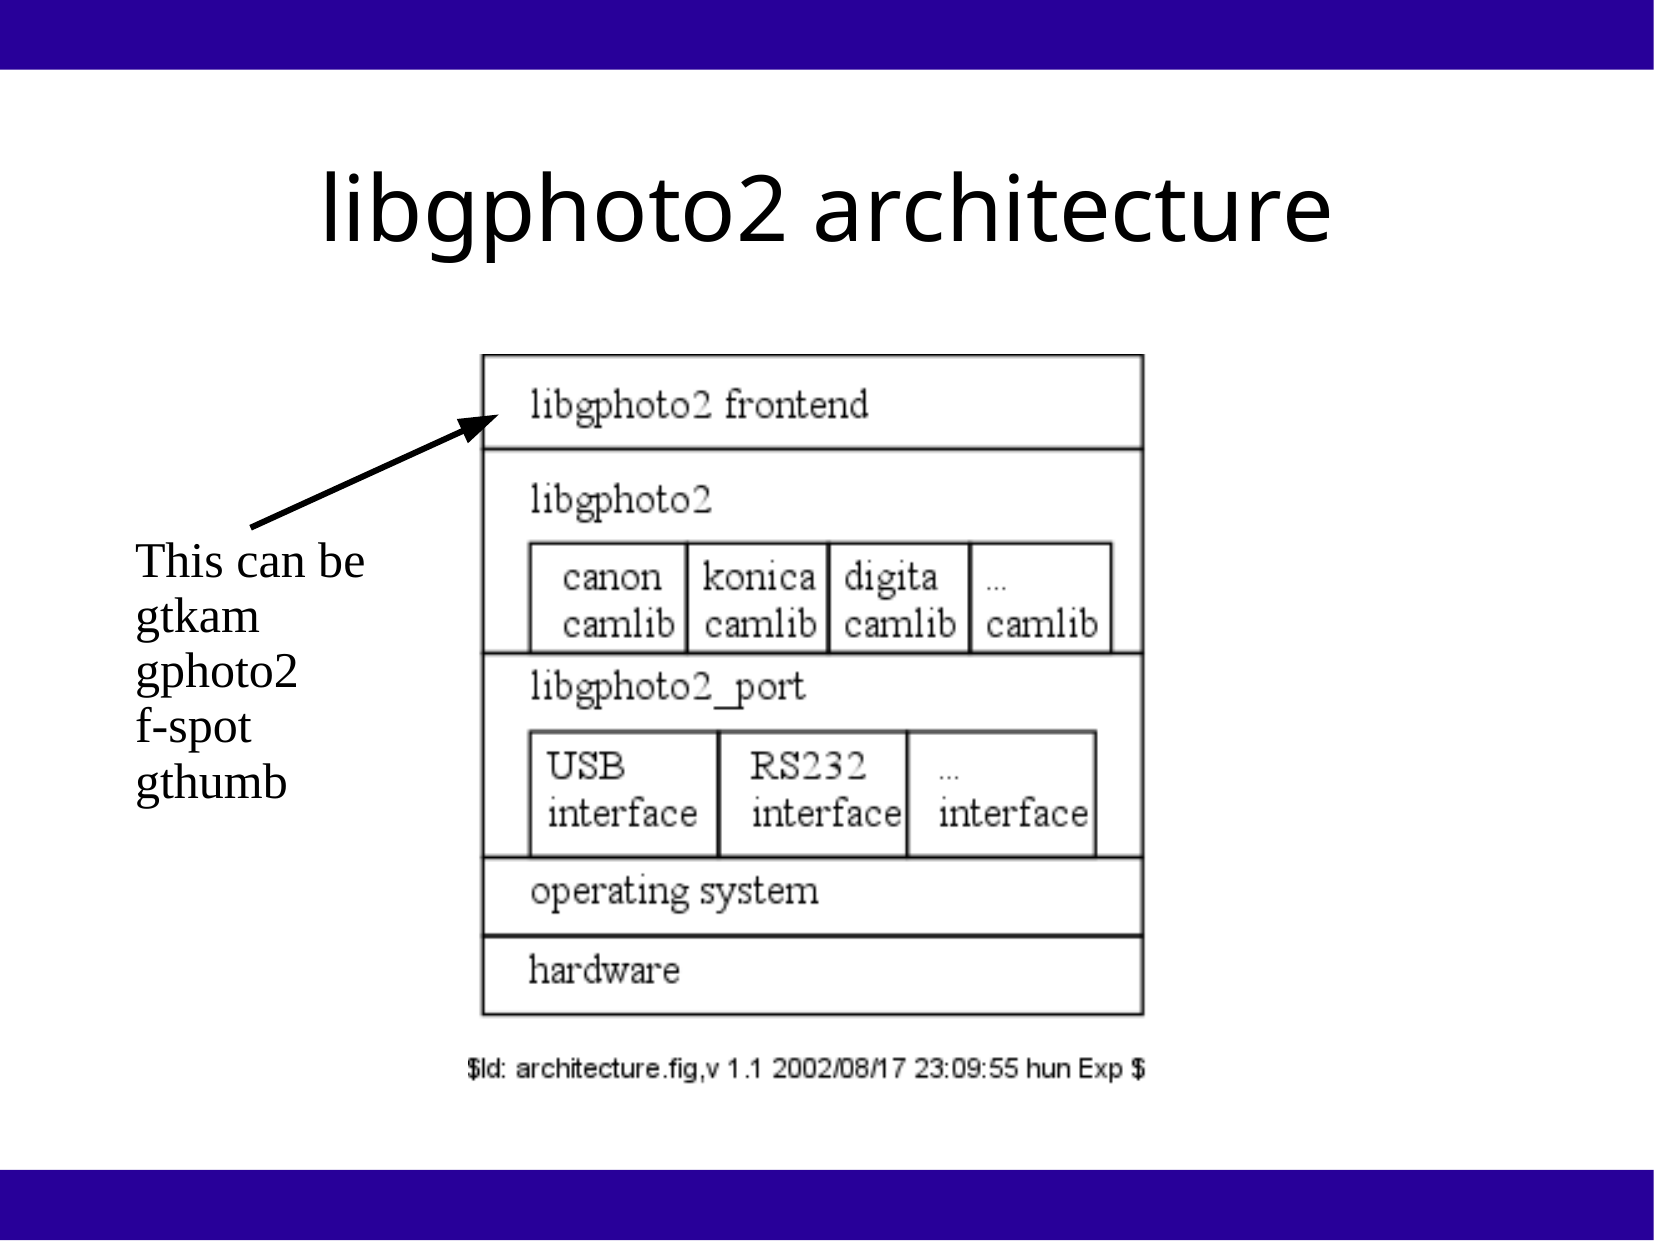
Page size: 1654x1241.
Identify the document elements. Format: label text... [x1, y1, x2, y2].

picture [468, 354, 1215, 1096]
text_box This can be gtkam gphoto2 f-spot gthumb [135, 532, 367, 836]
title libgphoto2 architecture [121, 102, 1534, 311]
